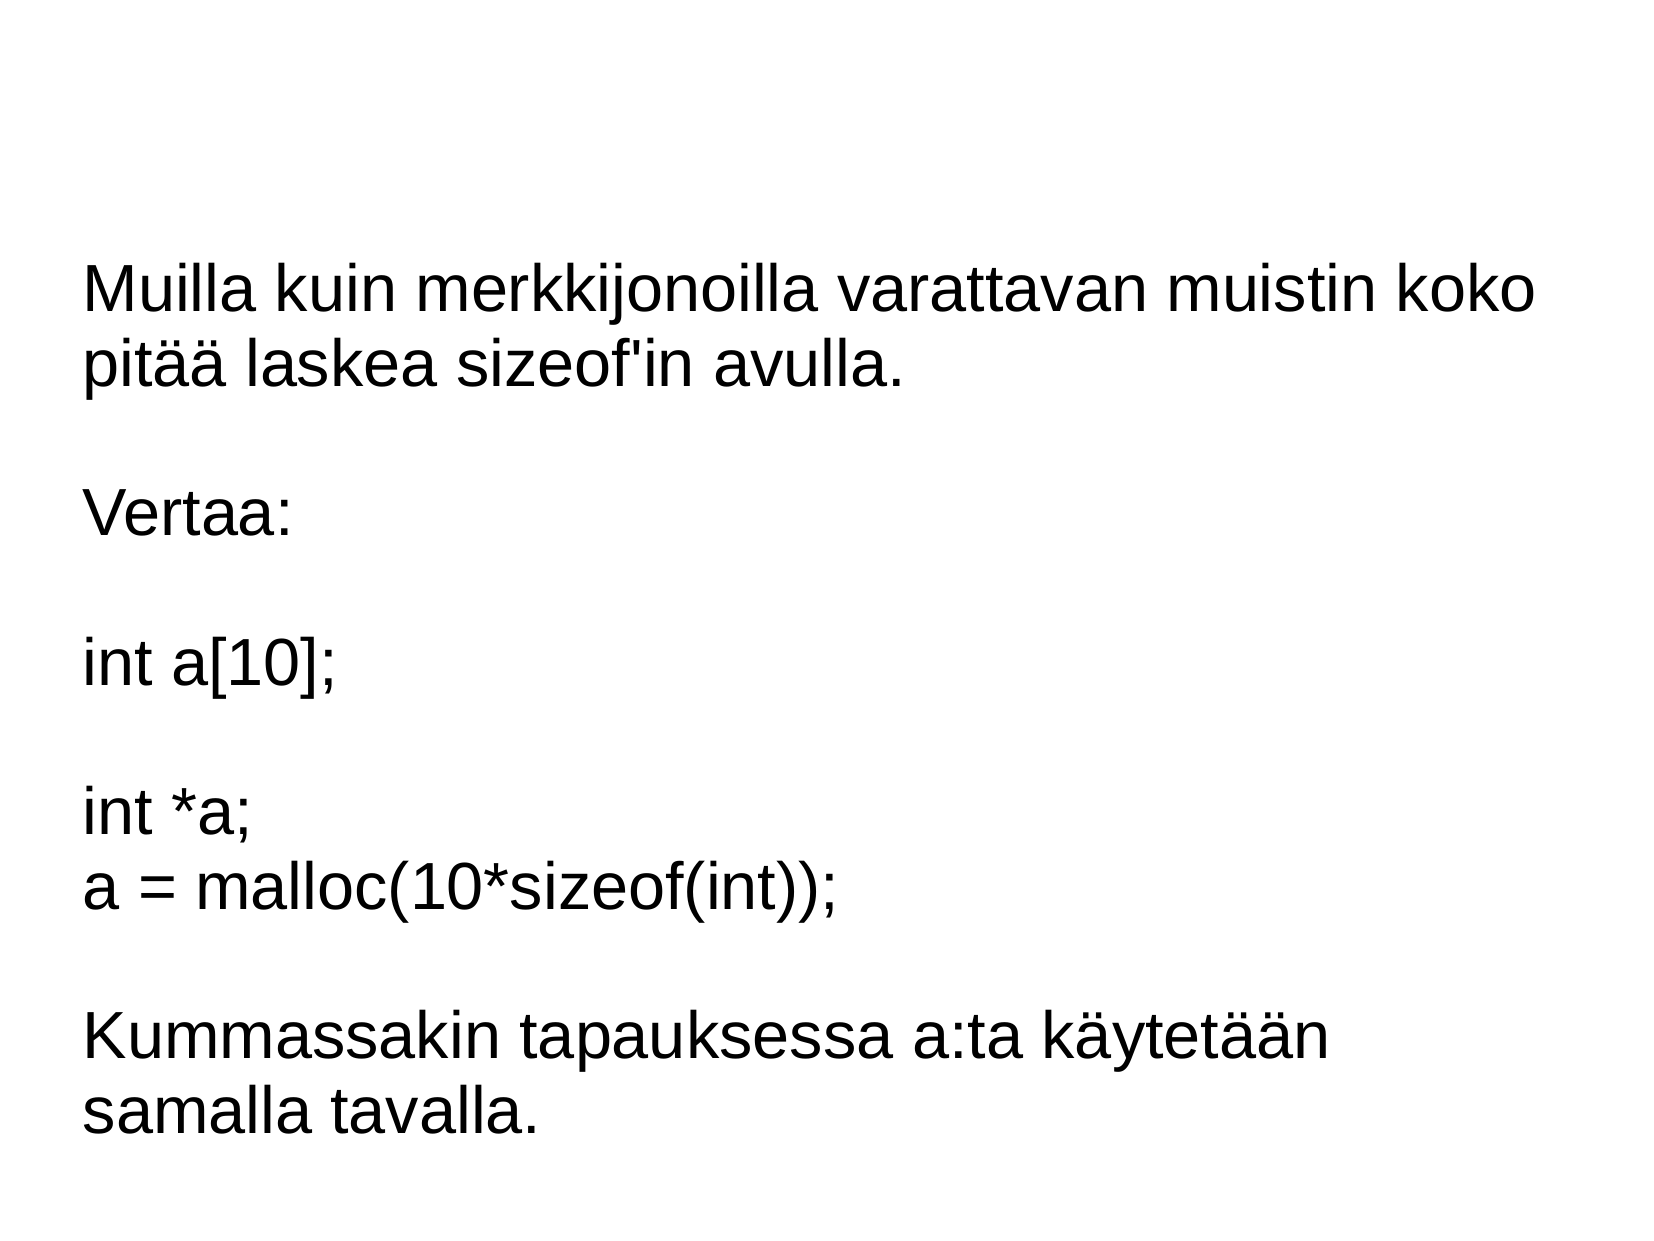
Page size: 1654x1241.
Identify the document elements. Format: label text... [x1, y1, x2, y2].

text_box Muilla kuin merkkijonoilla varattavan muistin koko pitää laskea sizeof'in avulla. Vertaa: int a[10]; int *a; a = malloc(10*sizeof(int)); Kummassakin tapauksessa a:ta käytetään samalla tavalla. [82, 250, 1571, 1149]
